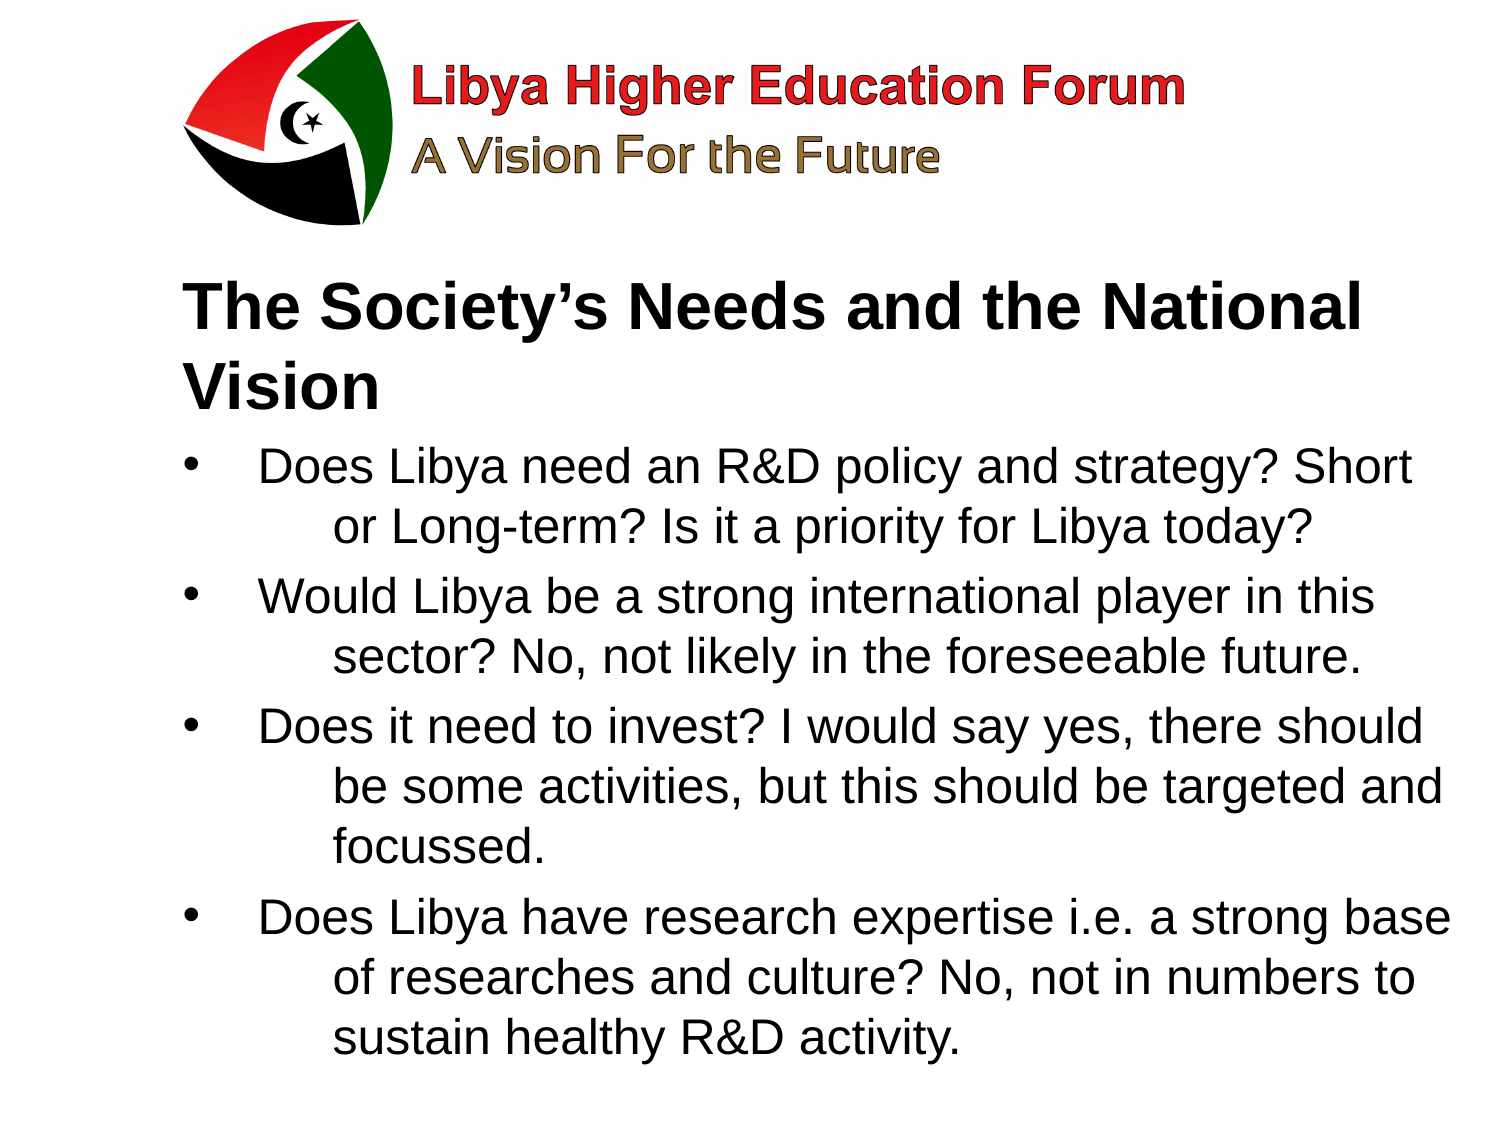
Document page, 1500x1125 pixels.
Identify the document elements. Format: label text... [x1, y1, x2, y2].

subtitle The Society’s Needs and the National Vision Does Libya need an R&D policy and strategy? Short or Long-term? Is it a priority for Libya today? Would Libya be a strong international player in this sector? No, not likely in the foreseeable future. Does it need to invest? I would say yes, there should be some activities, but this should be targeted and focussed. Does Libya have research expertise i.e. a strong base of researches and culture? No, not in numbers to sustain healthy R&D activity. [17, 255, 1471, 1035]
picture [171, 0, 1205, 247]
